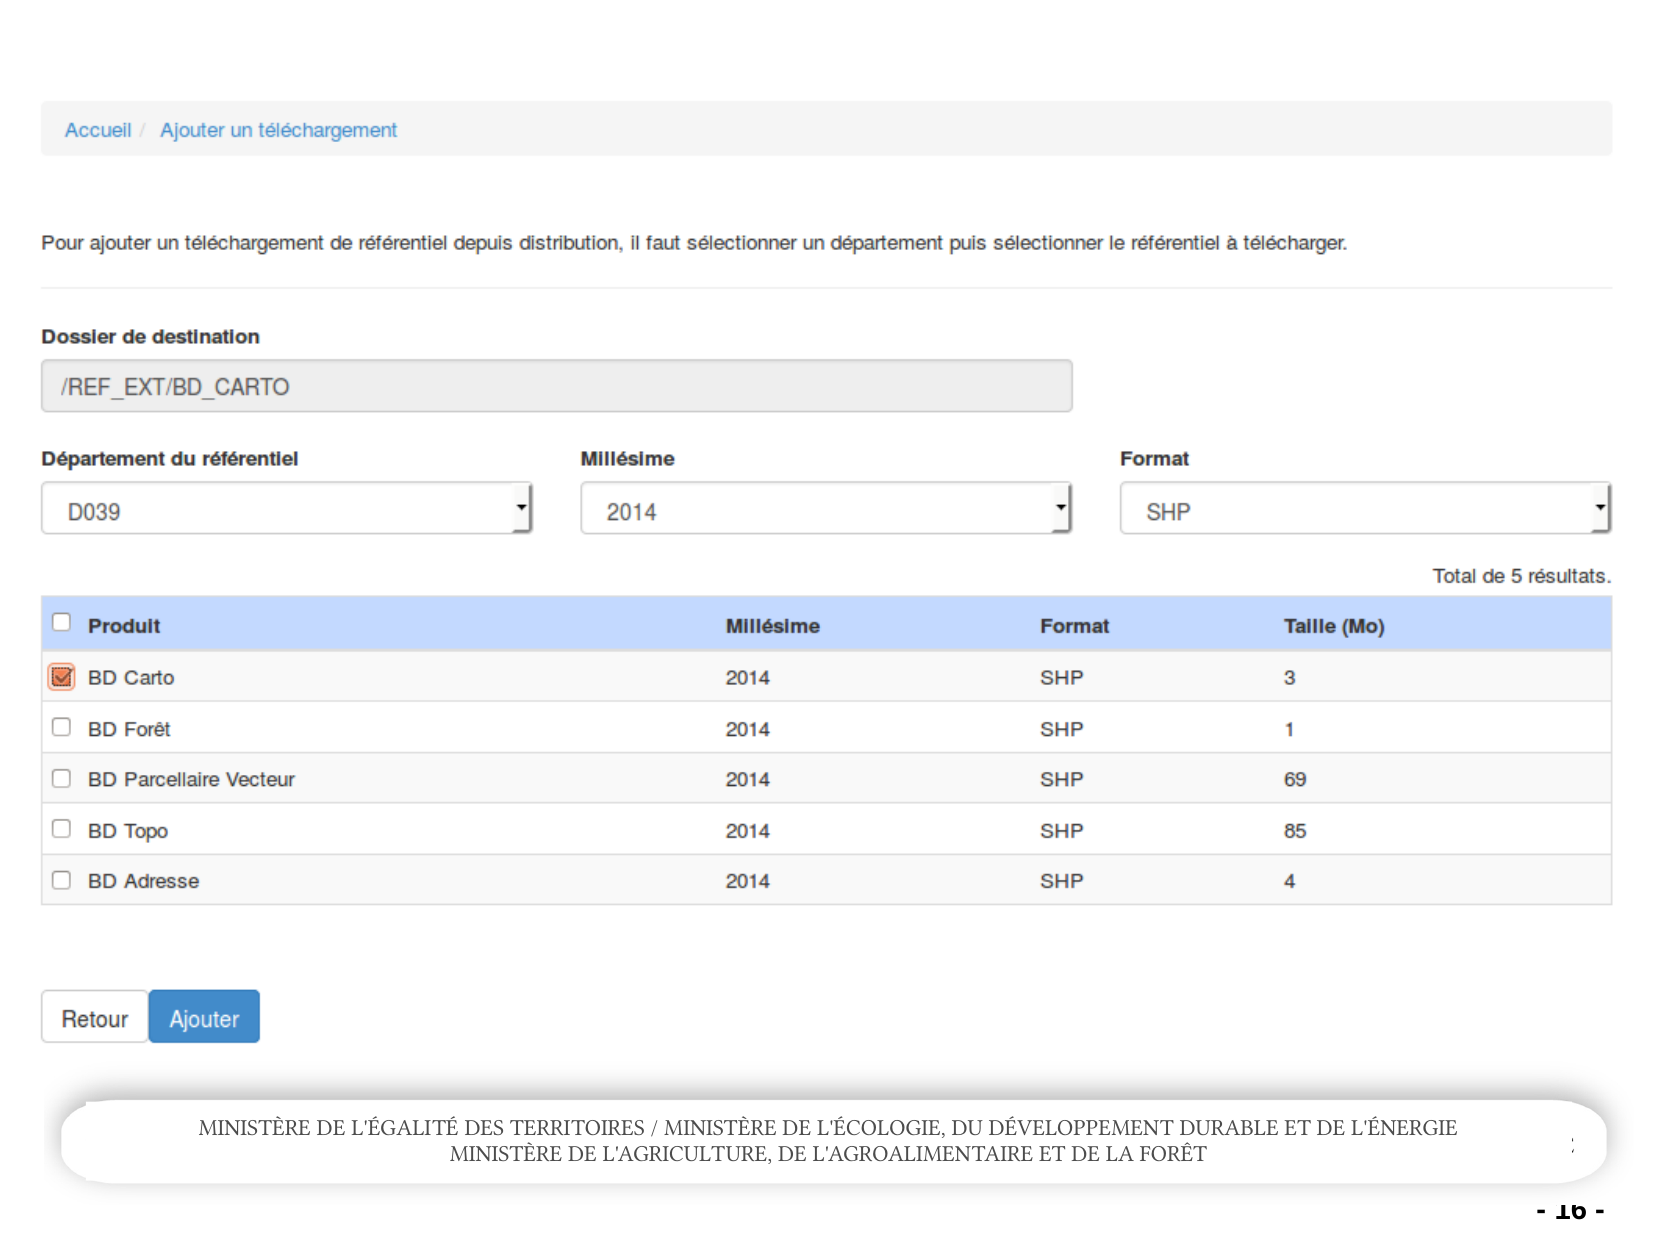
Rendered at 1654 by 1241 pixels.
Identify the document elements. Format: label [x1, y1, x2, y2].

picture [35, 95, 1619, 1051]
picture [44, 1060, 1634, 1205]
